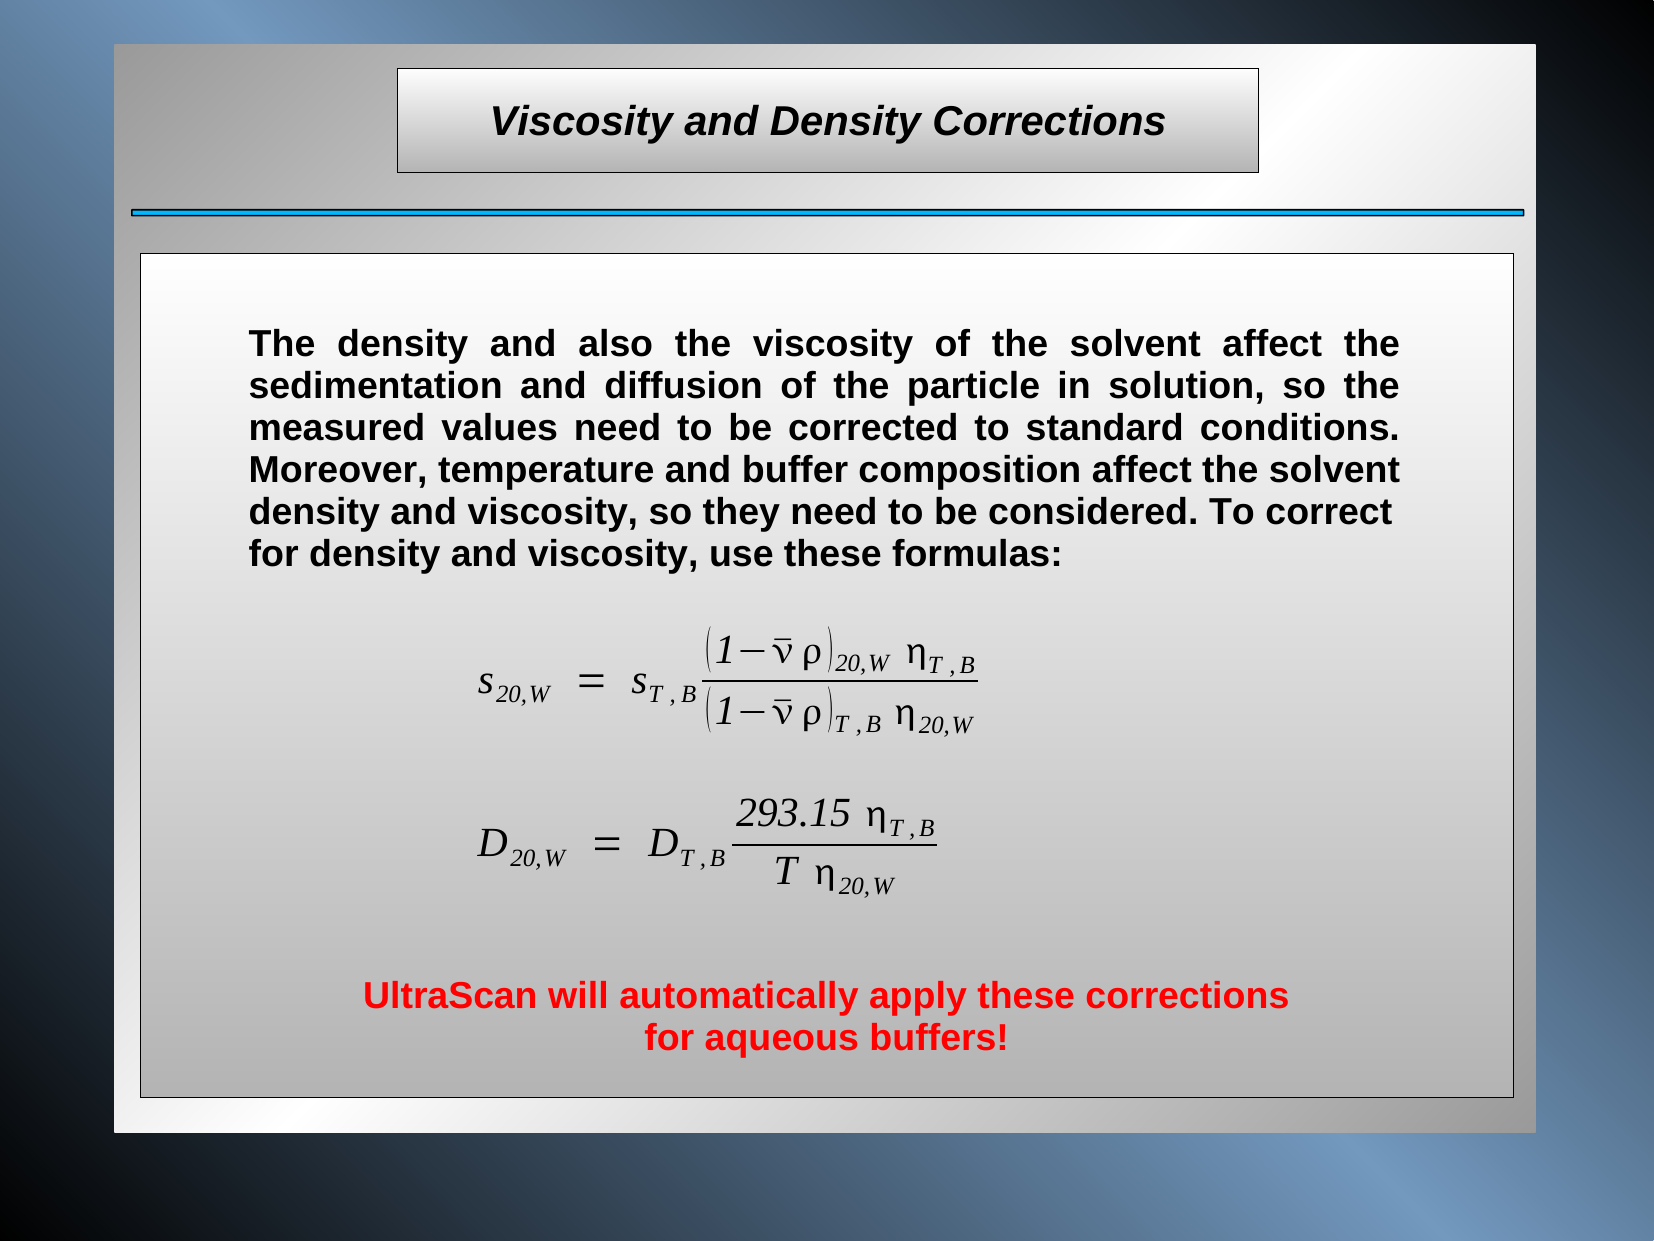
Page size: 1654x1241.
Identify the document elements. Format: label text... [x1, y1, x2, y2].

chart [468, 623, 986, 740]
chart [469, 789, 946, 900]
text_box Viscosity and Density Corrections [397, 68, 1259, 173]
text_box [131, 209, 1524, 216]
text_box [140, 253, 1514, 1098]
text_box The density and also the viscosity of the solvent affect the sedimentation and diffusion of the particle in solution, so the measured values need to be corrected to standard conditions. Moreover, temperature and buffer composition affect the solvent density and viscosity, so they need to be considered. To correct for density and viscosity, use these formulas: [248, 322, 1405, 617]
text_box UltraScan will automatically apply these corrections for aqueous buffers! [354, 974, 1300, 1059]
